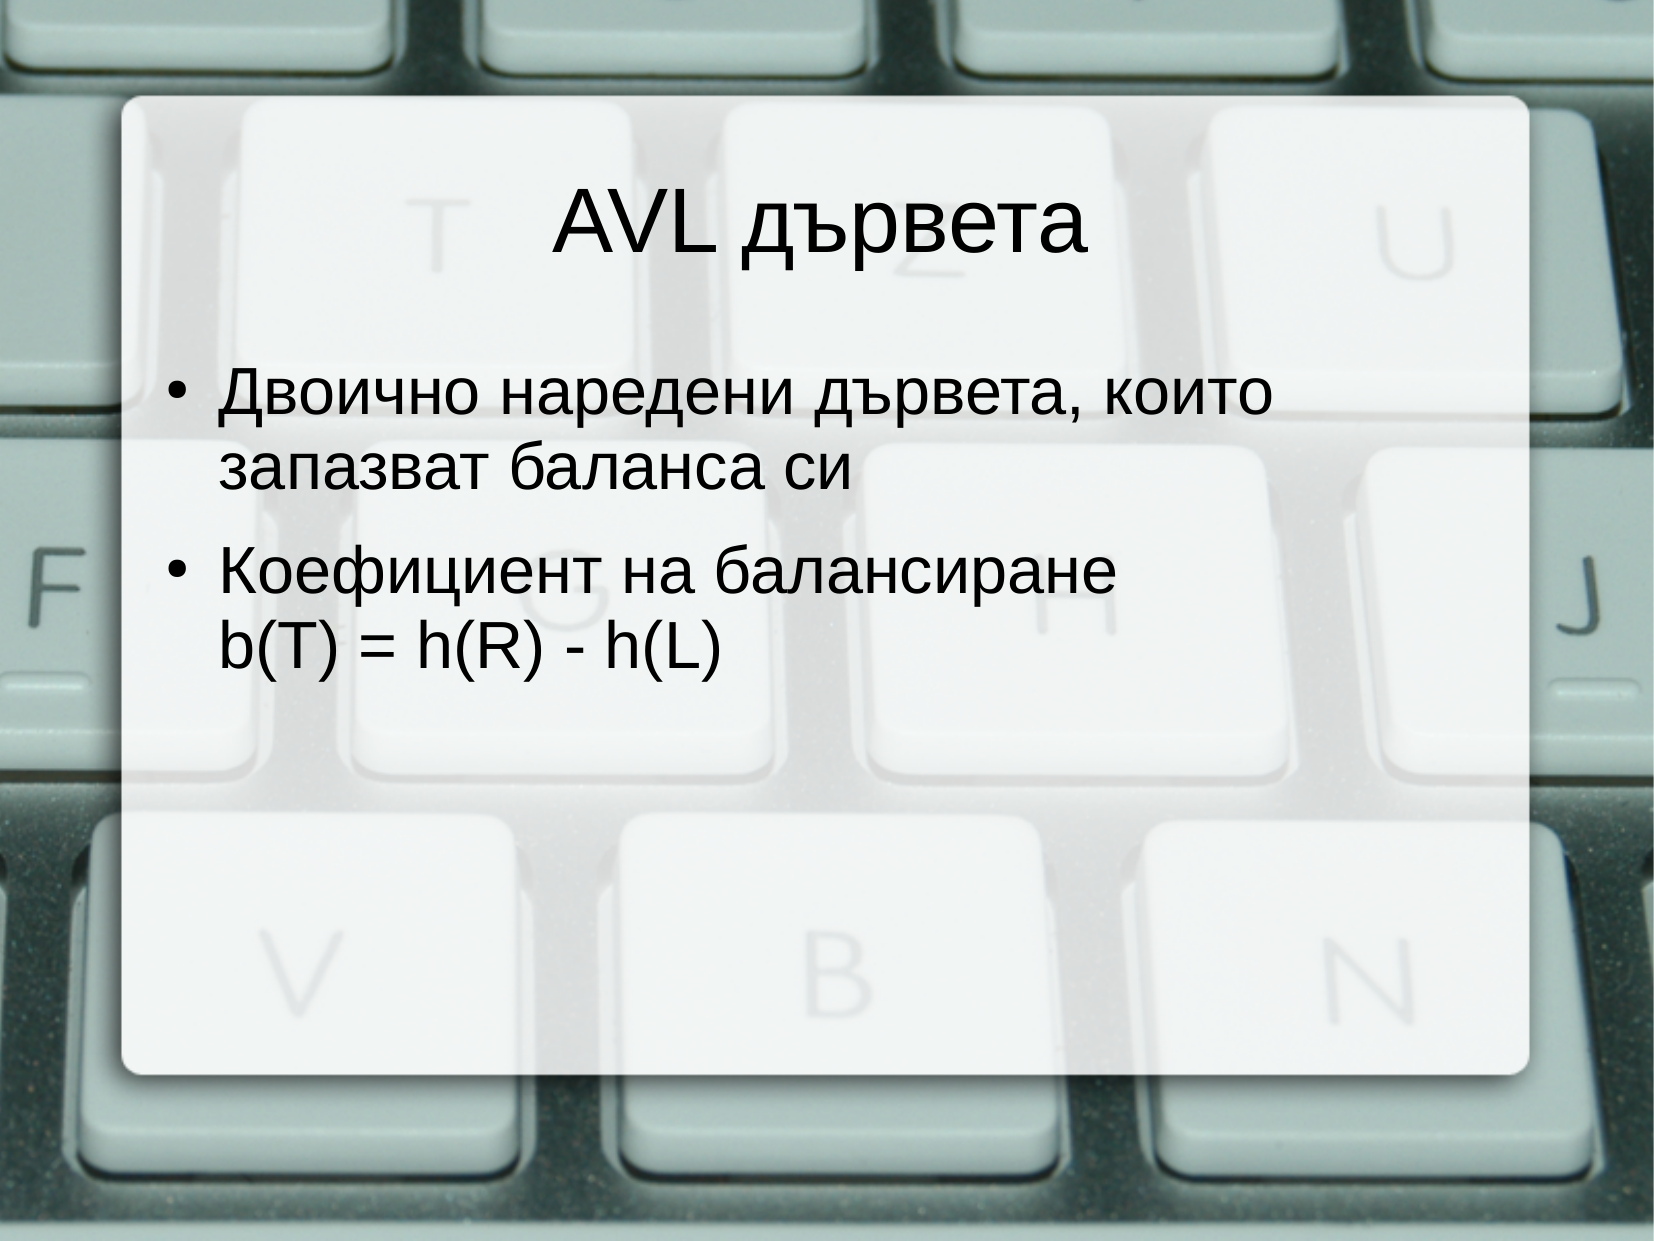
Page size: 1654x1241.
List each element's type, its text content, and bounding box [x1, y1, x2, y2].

list Двоично наредени дървета, които запазват баланса си Коефициент на балансиране b(T) = h(R) - h(L) [147, 354, 1506, 1074]
picture [0, 0, 1654, 1241]
title AVL дървета [135, 117, 1506, 325]
